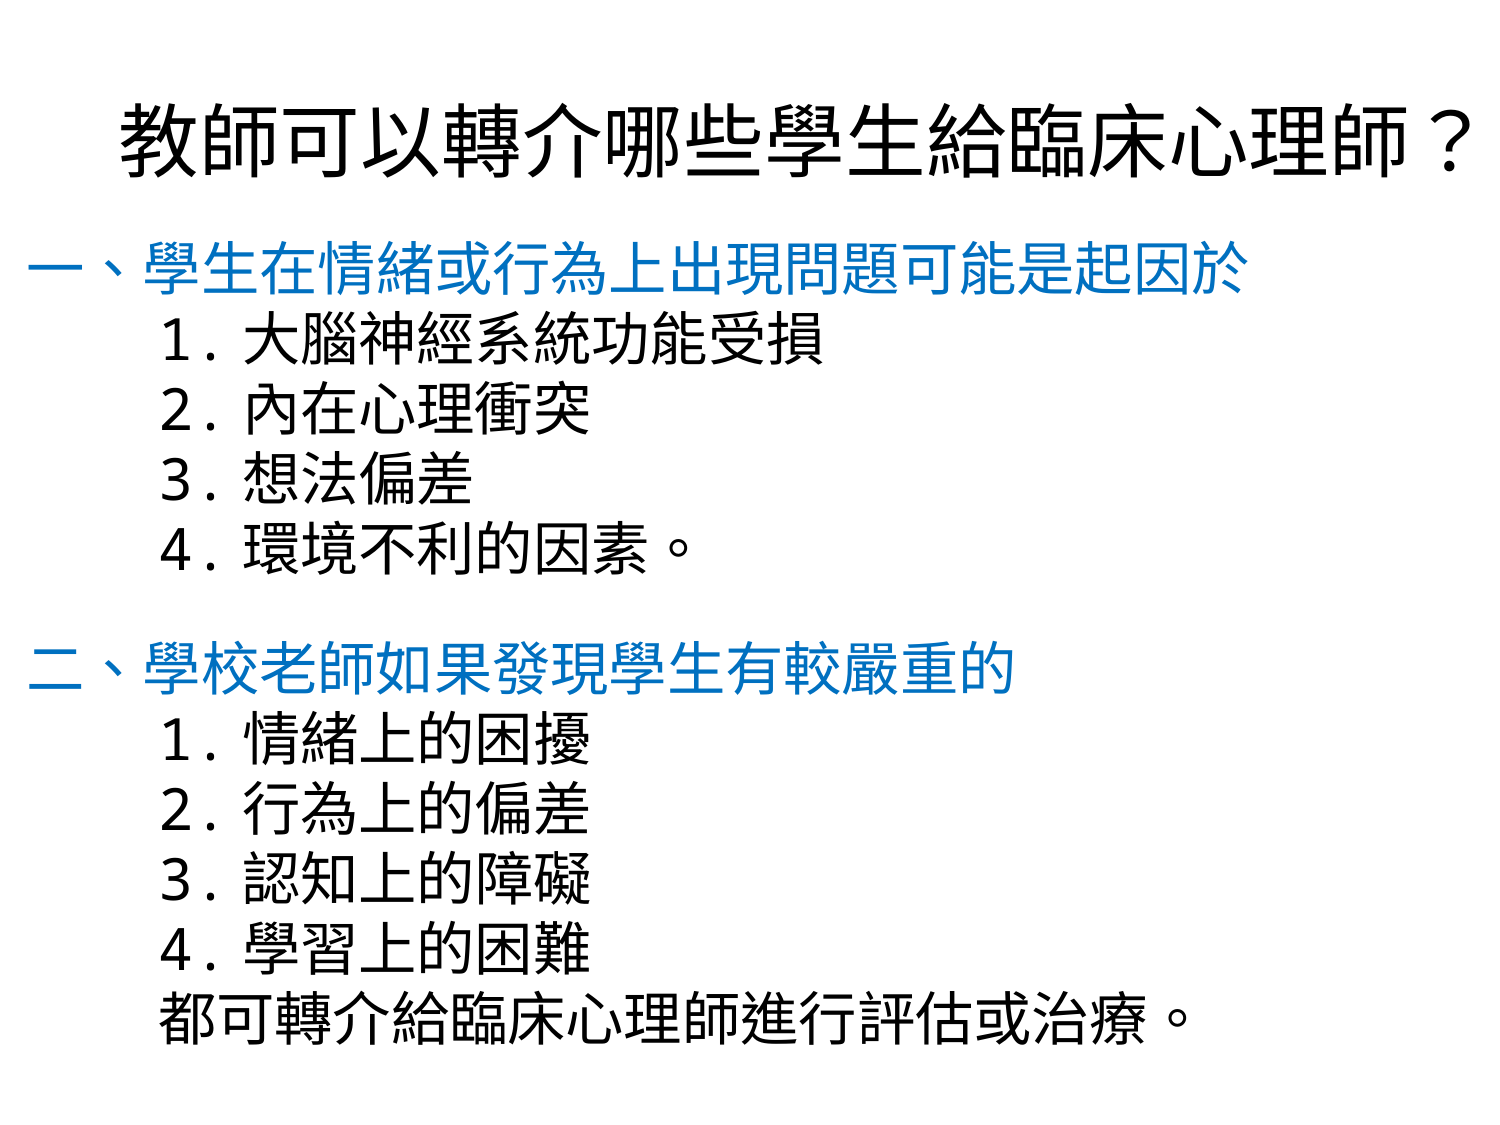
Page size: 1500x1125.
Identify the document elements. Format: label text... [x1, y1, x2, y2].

title 教師可以轉介哪些學生給臨床心理師？ [75, 45, 1455, 224]
text_box 二、學校老師如果發現學生有較嚴重的 1.情緒上的困擾 2.行為上的偏差 3.認知上的障礙 4.學習上的困難 都可轉介給臨床心理師進行評估或治療。 [11, 625, 1500, 1060]
text_box 一、學生在情緒或行為上出現問題可能是起因於 1.大腦神經系統功能受損 2.內在心理衝突 3.想法偏差 4.環境不利的因素。 [11, 224, 1482, 590]
